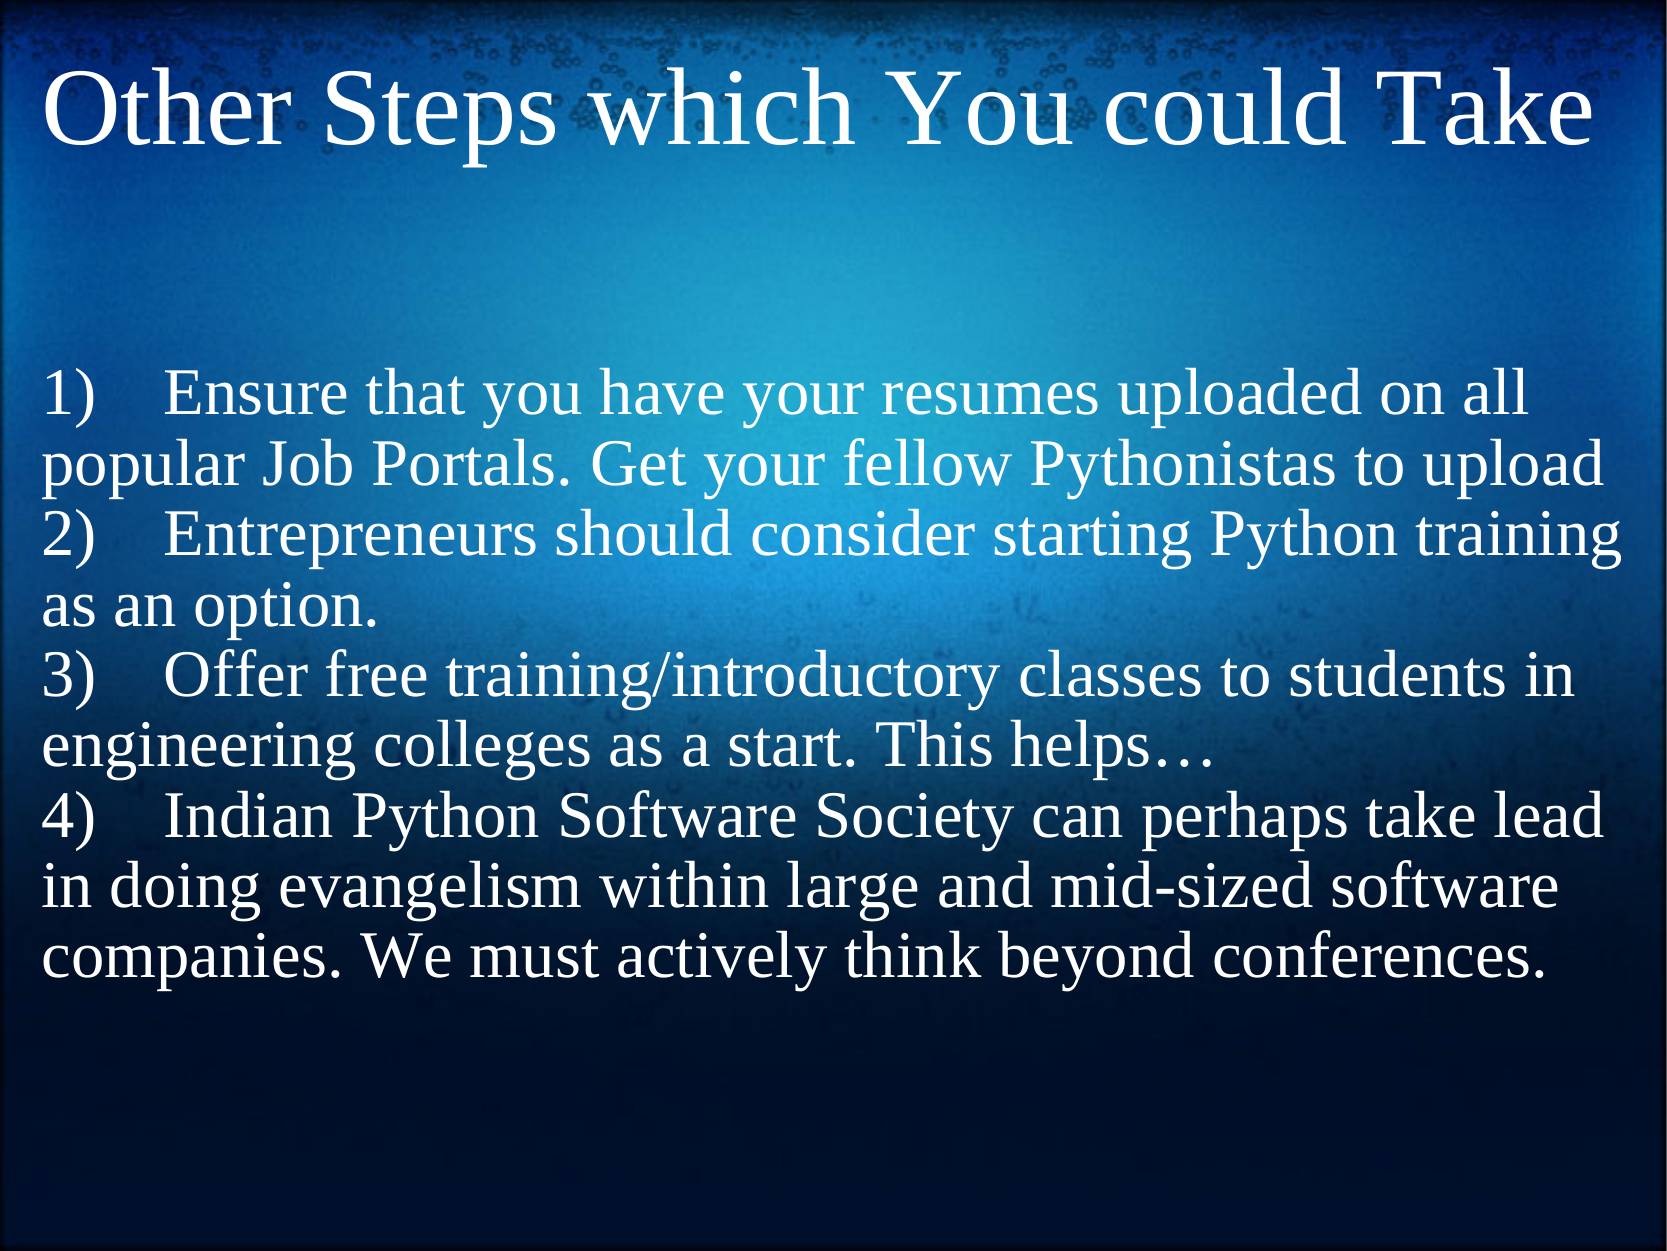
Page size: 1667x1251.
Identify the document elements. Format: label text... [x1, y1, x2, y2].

picture [0, 0, 1667, 1251]
title Other Steps which You could Take [41, 51, 1628, 299]
list 1) Ensure that you have your resumes uploaded on all popular Job Portals. Get your fellow Pythonistas to upload 2) Entrepreneurs should consider starting Python training as an option. 3) Offer free training/introductory classes to students in engineering colleges as a start. This helps… 4) Indian Python Software Society can perhaps take lead in doing evangelism within large and mid-sized software companies. We must actively think beyond conferences. [41, 299, 1628, 1209]
